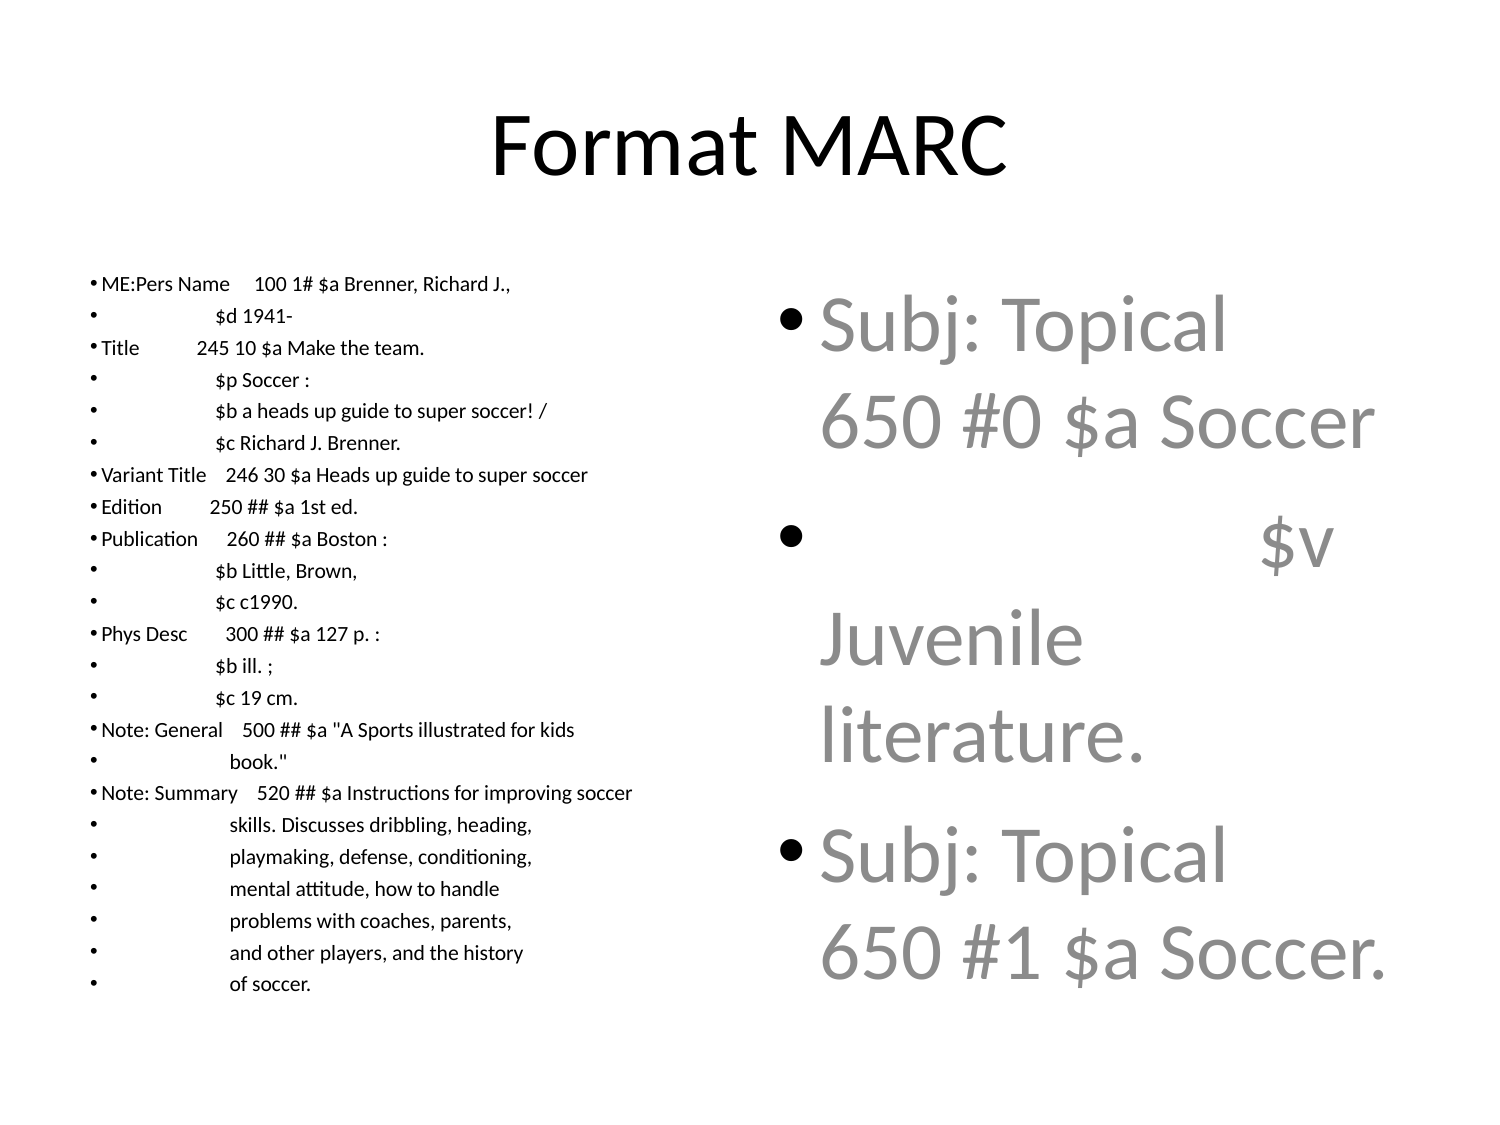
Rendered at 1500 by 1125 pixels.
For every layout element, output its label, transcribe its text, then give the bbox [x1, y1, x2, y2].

list ME:Pers Name 100 1# $a Brenner, Richard J., $d 1941- Title 245 10 $a Make the team. $p Soccer : $b a heads up guide to super soccer! / $c Richard J. Brenner. Variant Title 246 30 $a Heads up guide to super soccer Edition 250 ## $a 1st ed. Publication 260 ## $a Boston : $b Little, Brown, $c c1990. Phys Desc 300 ## $a 127 p. : $b ill. ; $c 19 cm. Note: General 500 ## $a "A Sports illustrated for kids book." Note: Summary 520 ## $a Instructions for improving soccer skills. Discusses dribbling, heading, playmaking, defense, conditioning, mental attitude, how to handle problems with coaches, parents, and other players, and the history of soccer. [75, 262, 738, 1005]
title Format MARC [75, 45, 1425, 233]
list Subj: Topical 650 #0 $a Soccer $v Juvenile literature. Subj: Topical 650 #1 $a Soccer. [762, 262, 1425, 1005]
